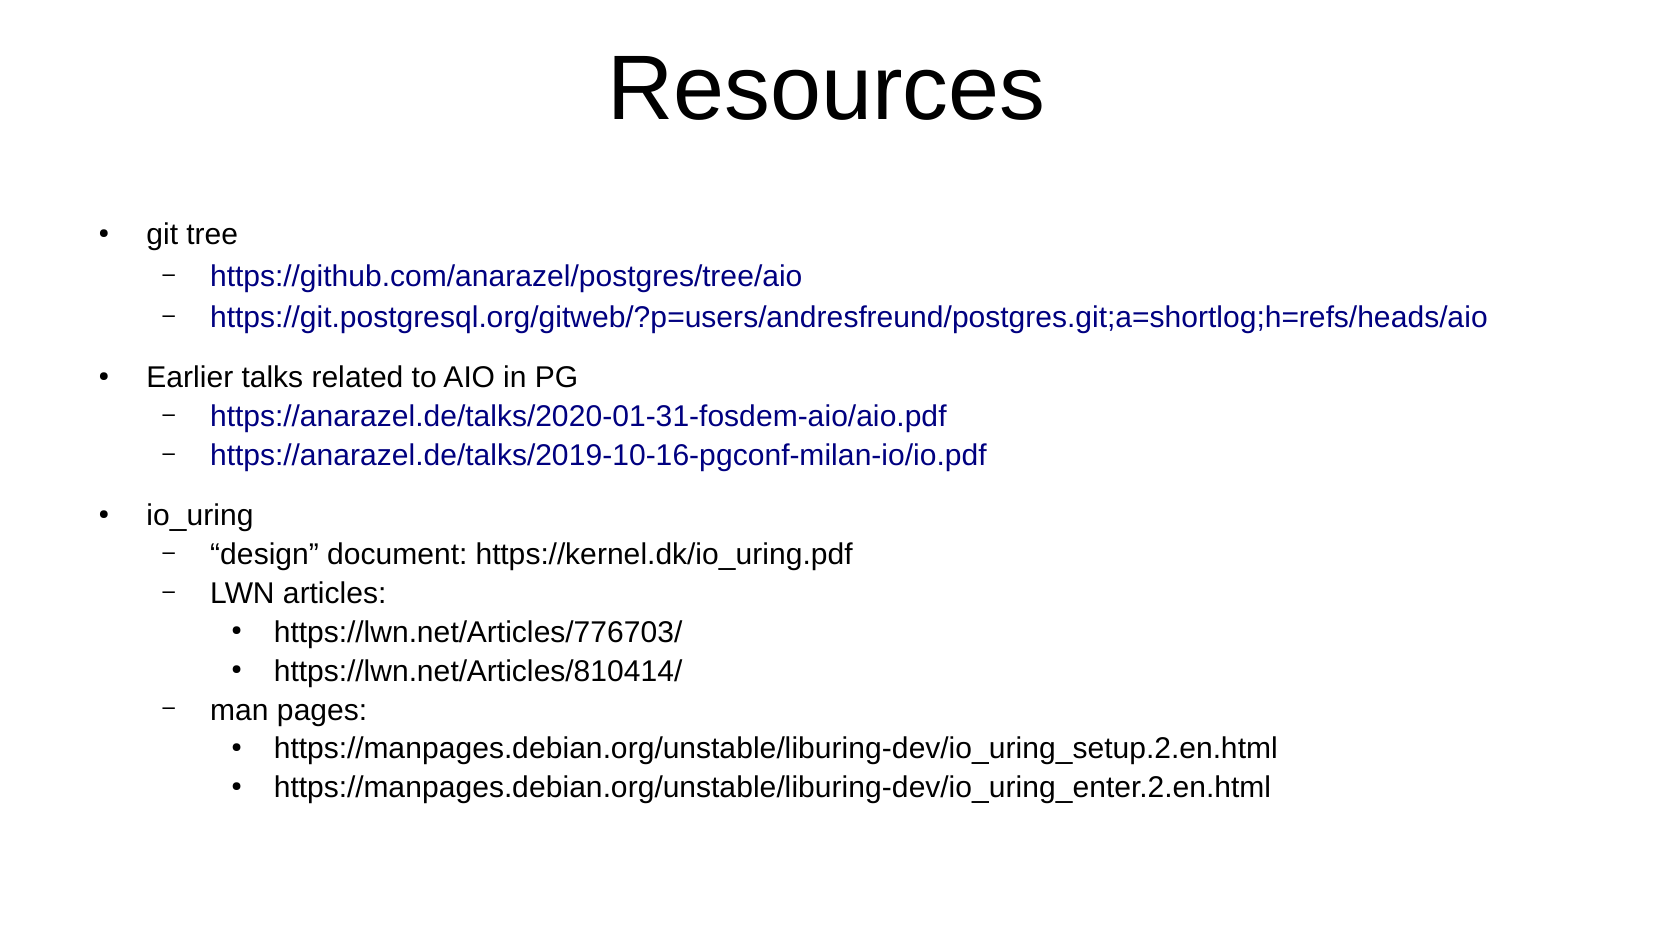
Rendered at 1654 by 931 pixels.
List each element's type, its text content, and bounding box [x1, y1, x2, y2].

list git tree https://github.com/anarazel/postgres/tree/aio https://git.postgresql.org/gitweb/?p=users/andresfreund/postgres.git;a=shortlog;h=refs/heads/aio Earlier talks related to AIO in PG https://anarazel.de/talks/2020-01-31-fosdem-aio/aio.pdf https://anarazel.de/talks/2019-10-16-pgconf-milan-io/io.pdf io_uring “design” document: https://kernel.dk/io_uring.pdf LWN articles: https://lwn.net/Articles/776703/ https://lwn.net/Articles/810414/ man pages: https://manpages.debian.org/unstable/liburing-dev/io_uring_setup.2.en.html https://manpages.debian.org/unstable/liburing-dev/io_uring_enter.2.en.html [82, 217, 1571, 811]
title Resources [82, 9, 1571, 166]
